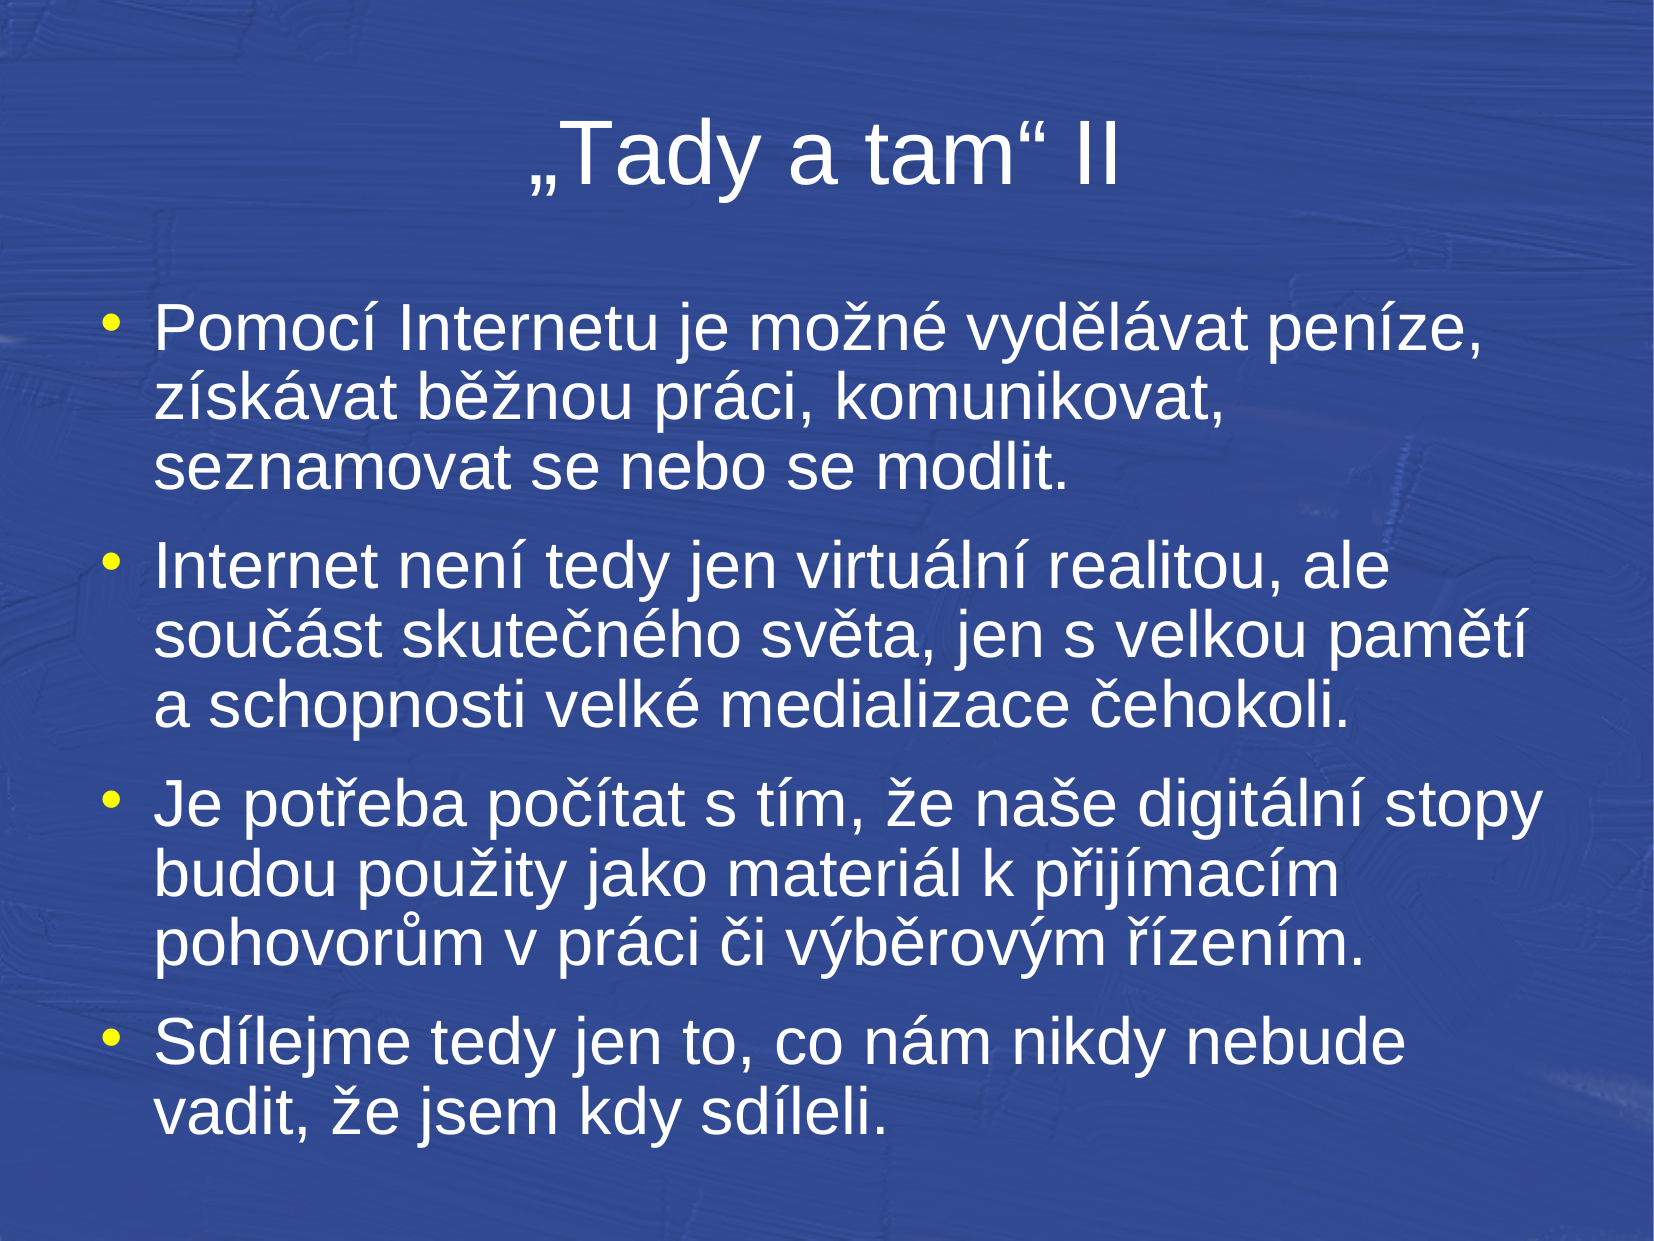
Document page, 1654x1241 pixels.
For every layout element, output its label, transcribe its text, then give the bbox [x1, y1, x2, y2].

picture [0, 0, 1654, 1241]
title „Tady a tam“ II [82, 56, 1571, 249]
list Pomocí Internetu je možné vydělávat peníze, získávat běžnou práci, komunikovat, seznamovat se nebo se modlit. Internet není tedy jen virtuální realitou, ale součást skutečného světa, jen s velkou pamětí a schopnosti velké medializace čehokoli. Je potřeba počítat s tím, že naše digitální stopy budou použity jako materiál k přijímacím pohovorům v práci či výběrovým řízením. Sdílejme tedy jen to, co nám nikdy nebude vadit, že jsem kdy sdíleli. [82, 290, 1571, 1202]
